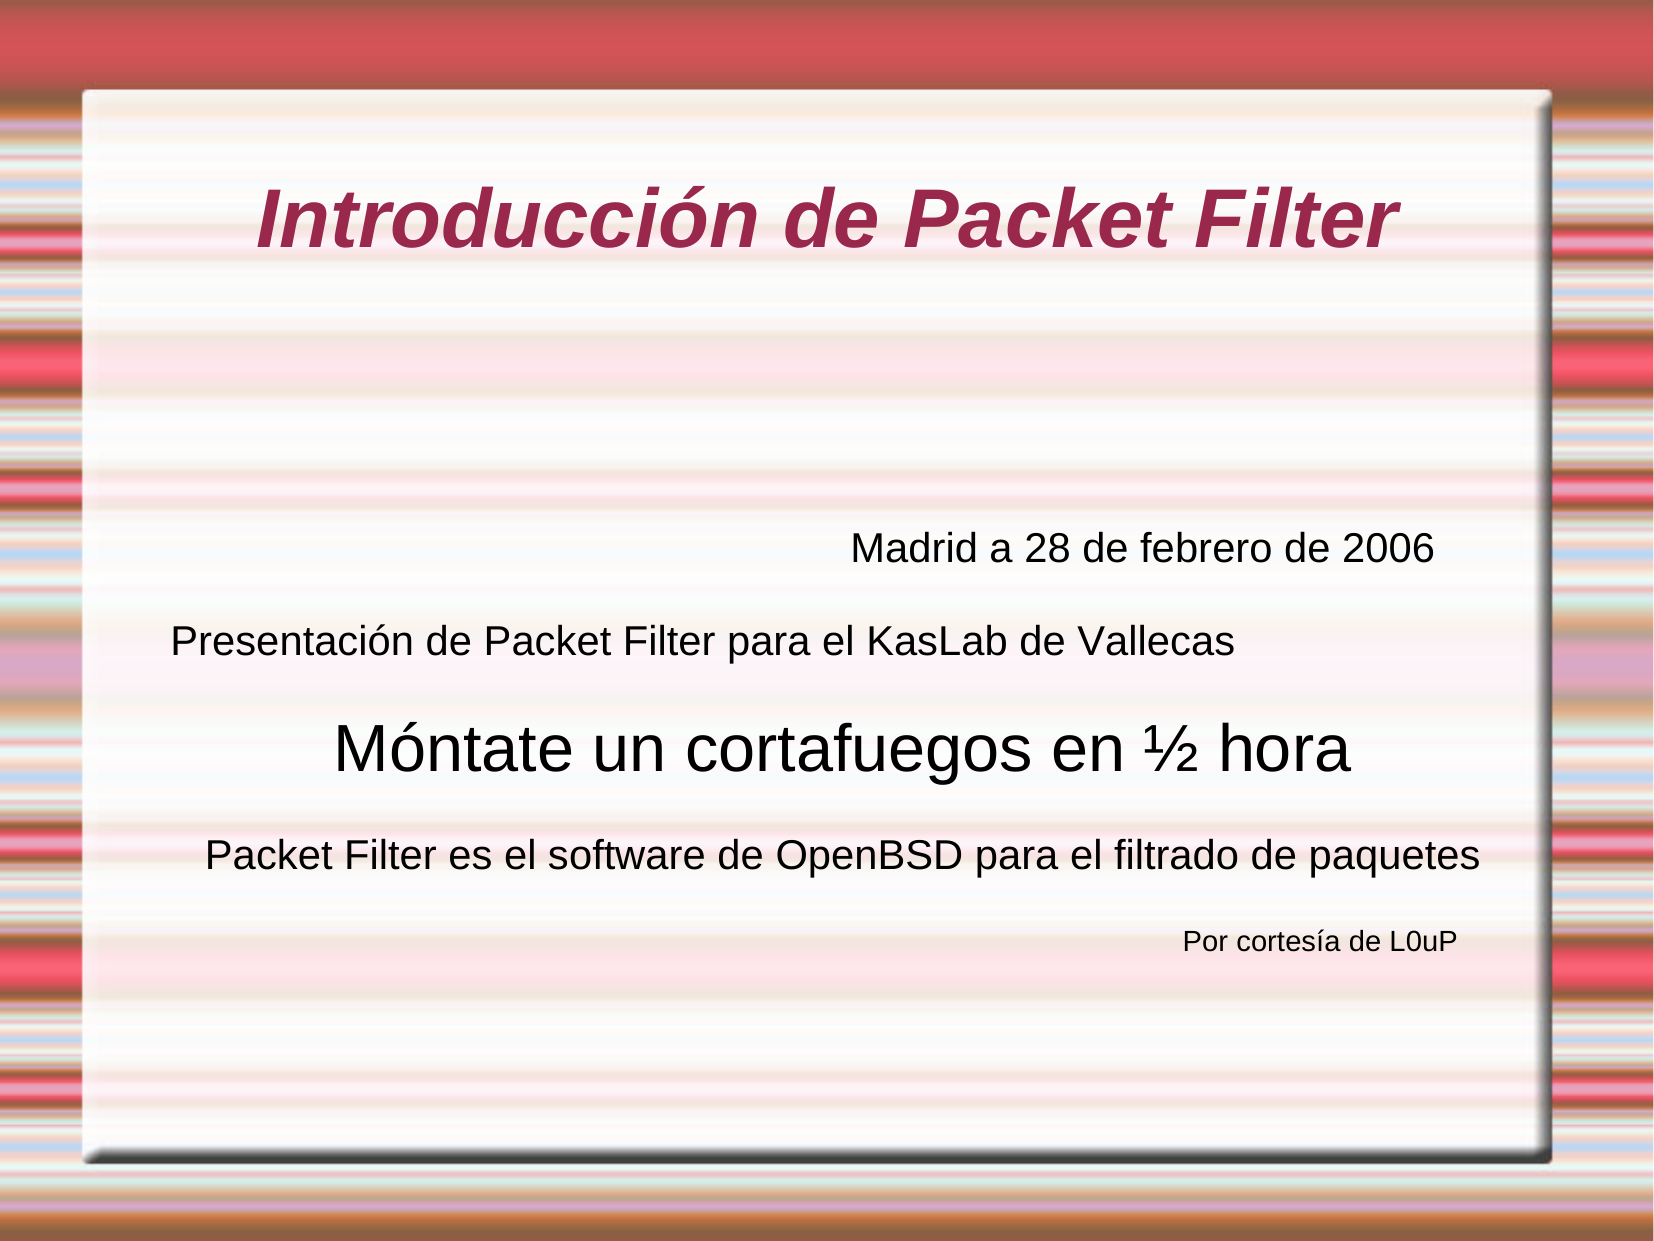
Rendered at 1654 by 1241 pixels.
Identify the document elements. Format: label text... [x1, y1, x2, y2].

subtitle Madrid a 28 de febrero de 2006 Presentación de Packet Filter para el KasLab de Vallecas Móntate un cortafuegos en ½ hora Packet Filter es el software de OpenBSD para el filtrado de paquetes Por cortesía de L0uP [134, 350, 1516, 1133]
picture [0, 0, 1654, 1241]
title Introducción de Packet Filter [121, 114, 1534, 322]
